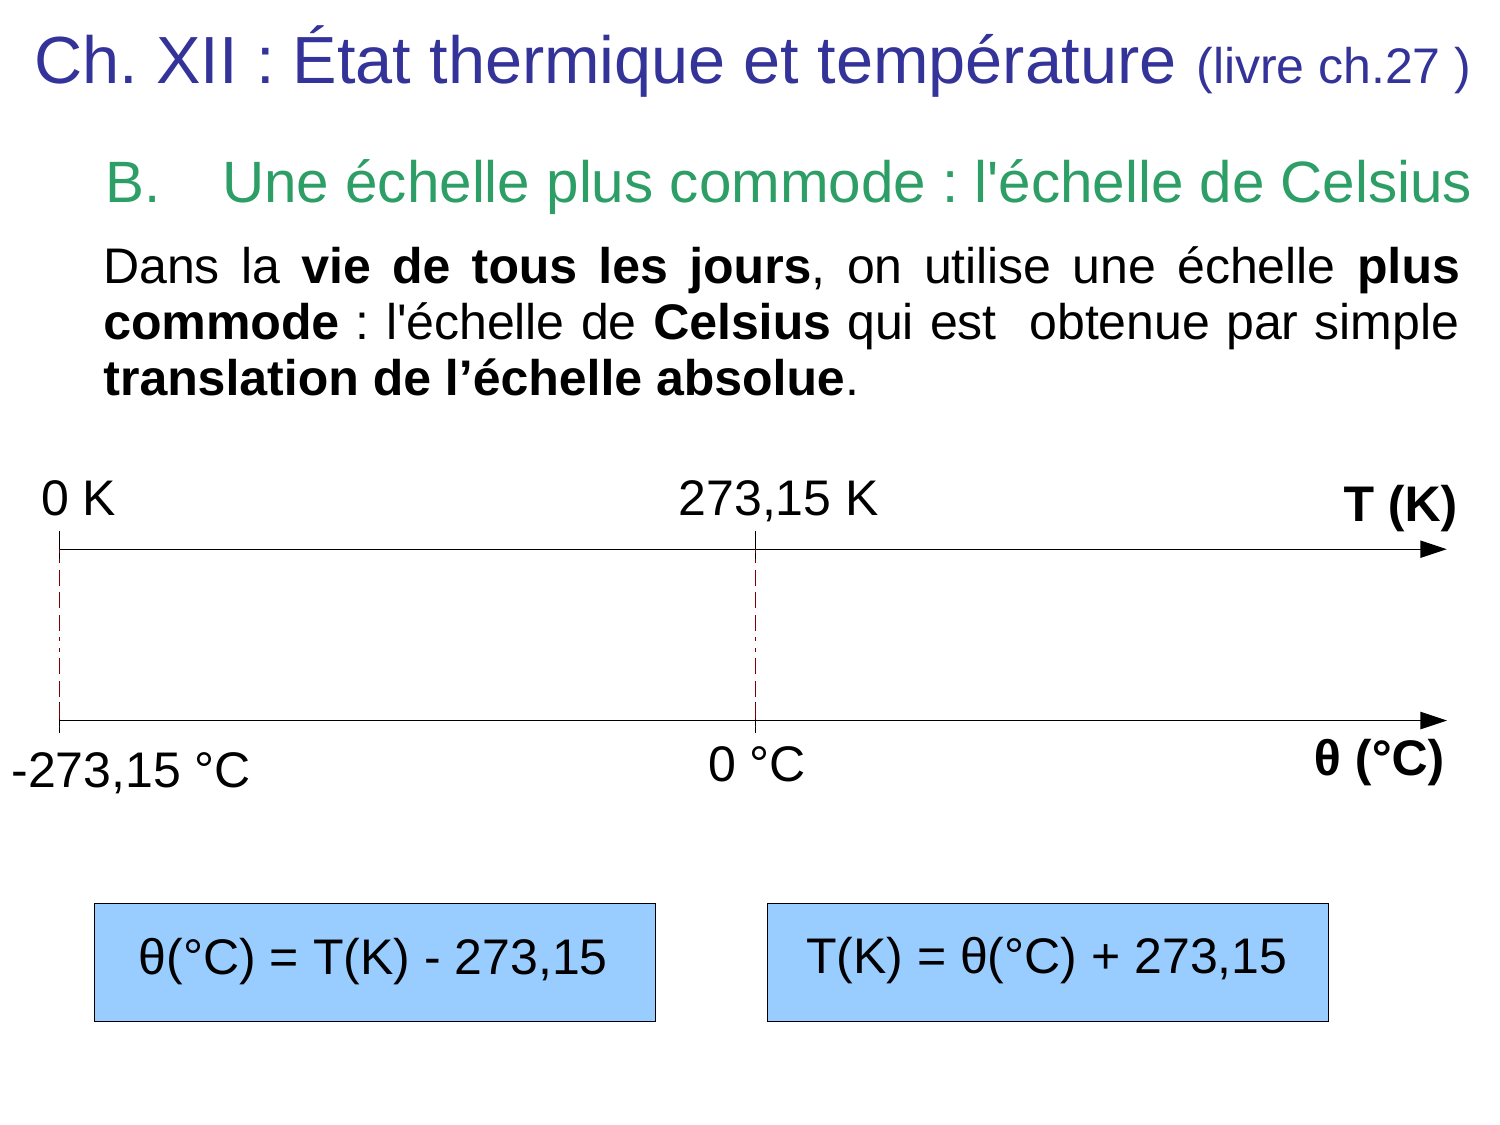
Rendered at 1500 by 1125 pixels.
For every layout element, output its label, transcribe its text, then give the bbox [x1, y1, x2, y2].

text_box B. Une échelle plus commode : l'échelle de Celsius [15, 141, 1500, 255]
text_box [767, 903, 1329, 1022]
text_box T(K) = θ(°C) + 273,15 [791, 921, 1412, 1051]
text_box [94, 903, 656, 1022]
text_box θ (°C) [1299, 722, 1486, 795]
text_box Dans la vie de tous les jours, on utilise une échelle plus commode : l'échelle de Celsius qui est obtenue par simple translation de l’échelle absolue. [88, 230, 1475, 418]
text_box -273,15 °C [0, 735, 296, 806]
text_box θ(°C) = T(K) - 273,15 [124, 921, 626, 1022]
text_box T (K) [1328, 468, 1486, 541]
title Ch. XII : État thermique et température (livre ch.27 ) [0, 1, 1500, 119]
text_box 0 °C [693, 729, 934, 800]
text_box 0 K [26, 463, 148, 534]
text_box 273,15 K [664, 463, 904, 534]
